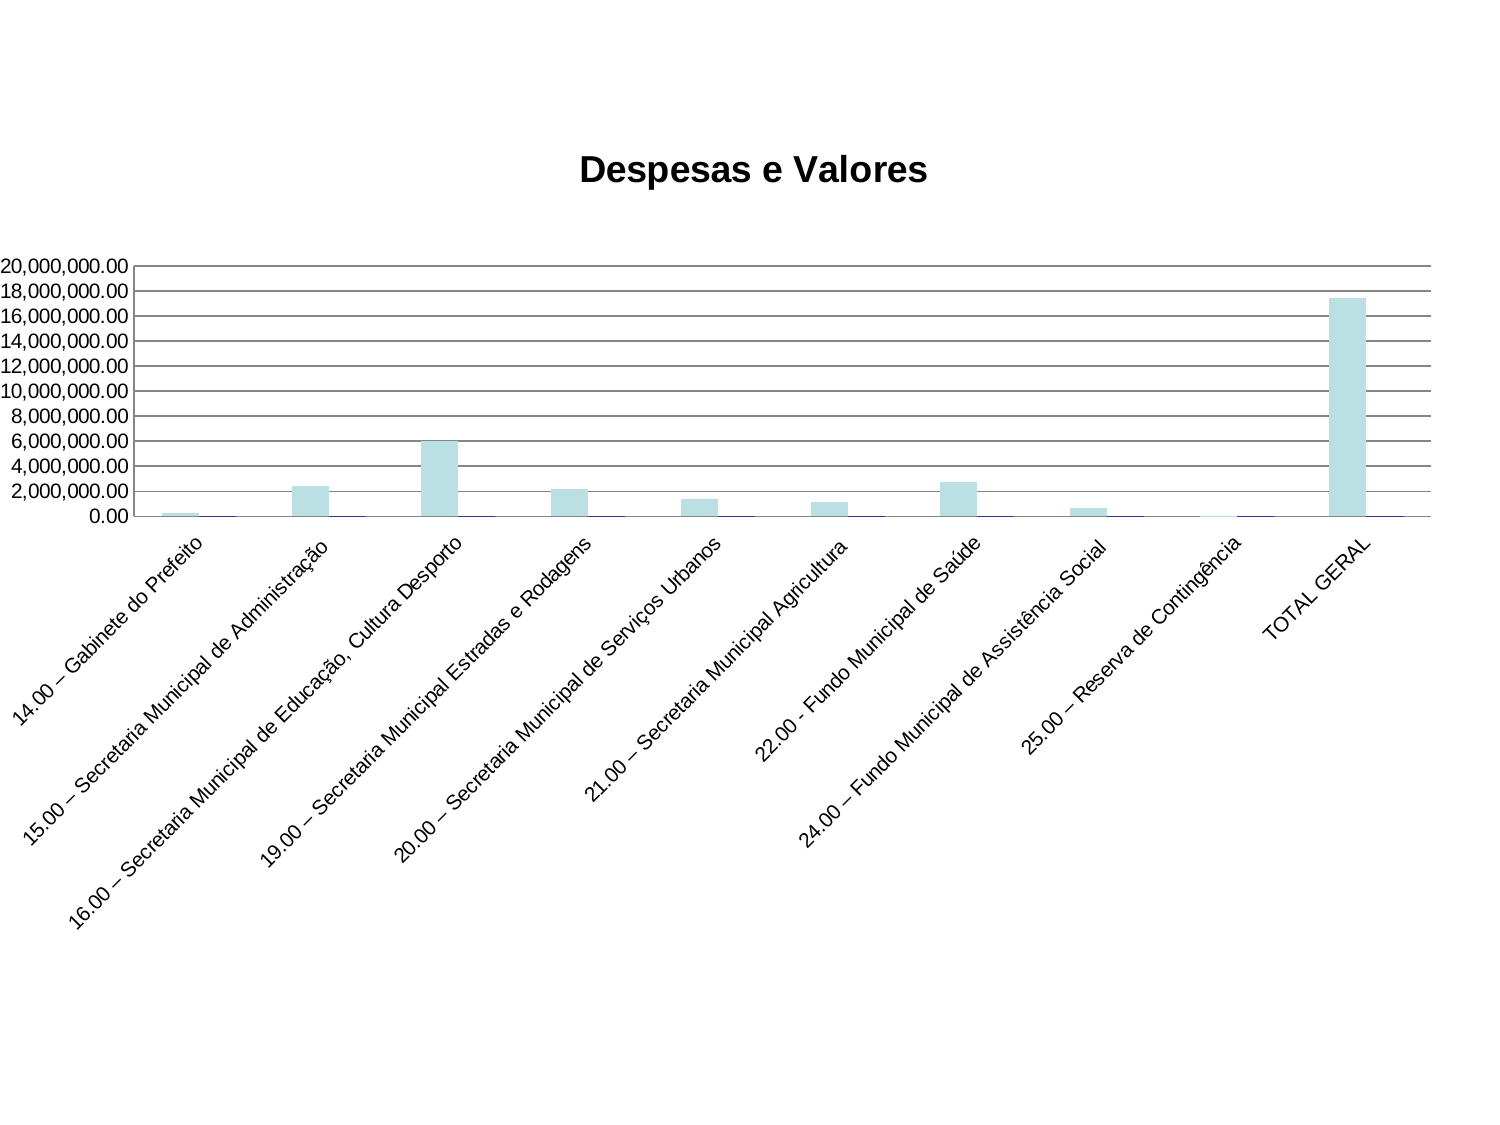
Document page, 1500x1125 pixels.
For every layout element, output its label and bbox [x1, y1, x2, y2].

chart [0, 54, 1436, 1095]
